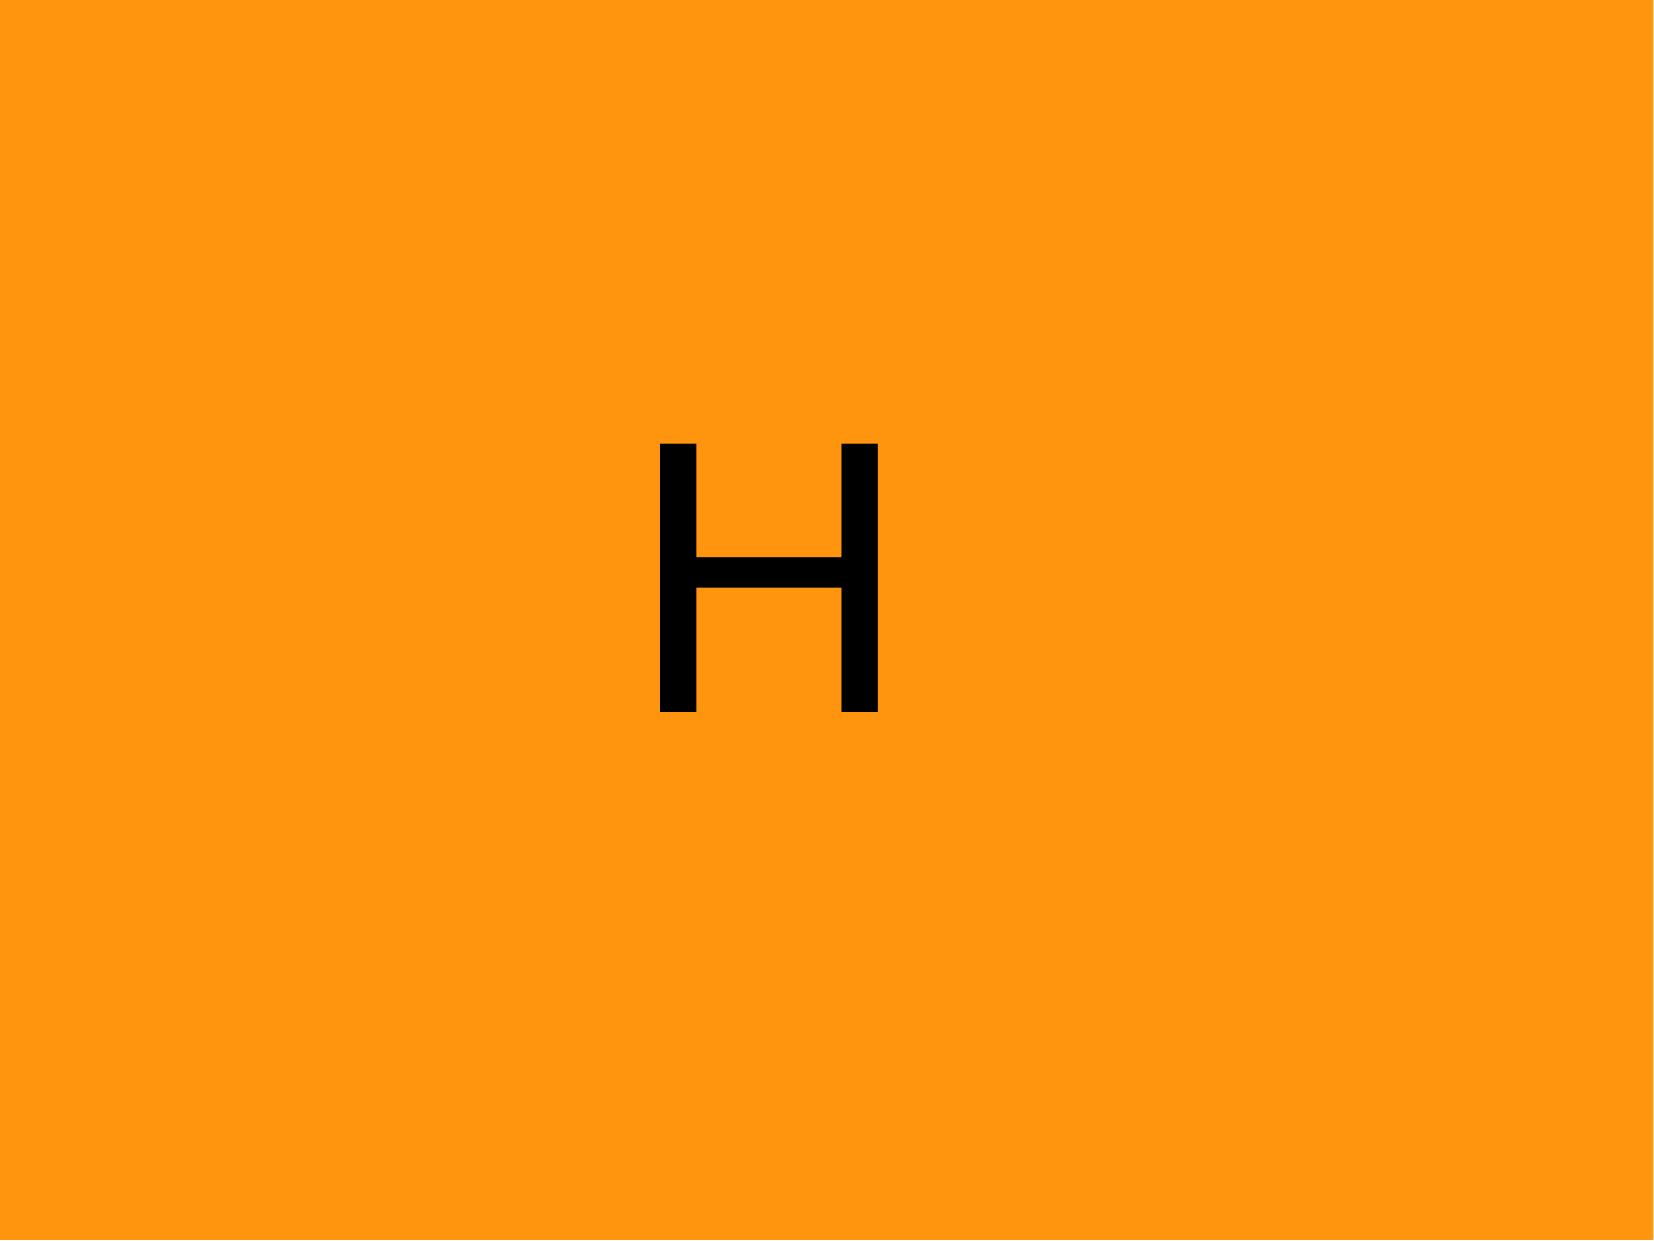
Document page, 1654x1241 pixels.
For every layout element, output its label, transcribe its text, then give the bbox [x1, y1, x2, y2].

text_box H [614, 352, 945, 804]
